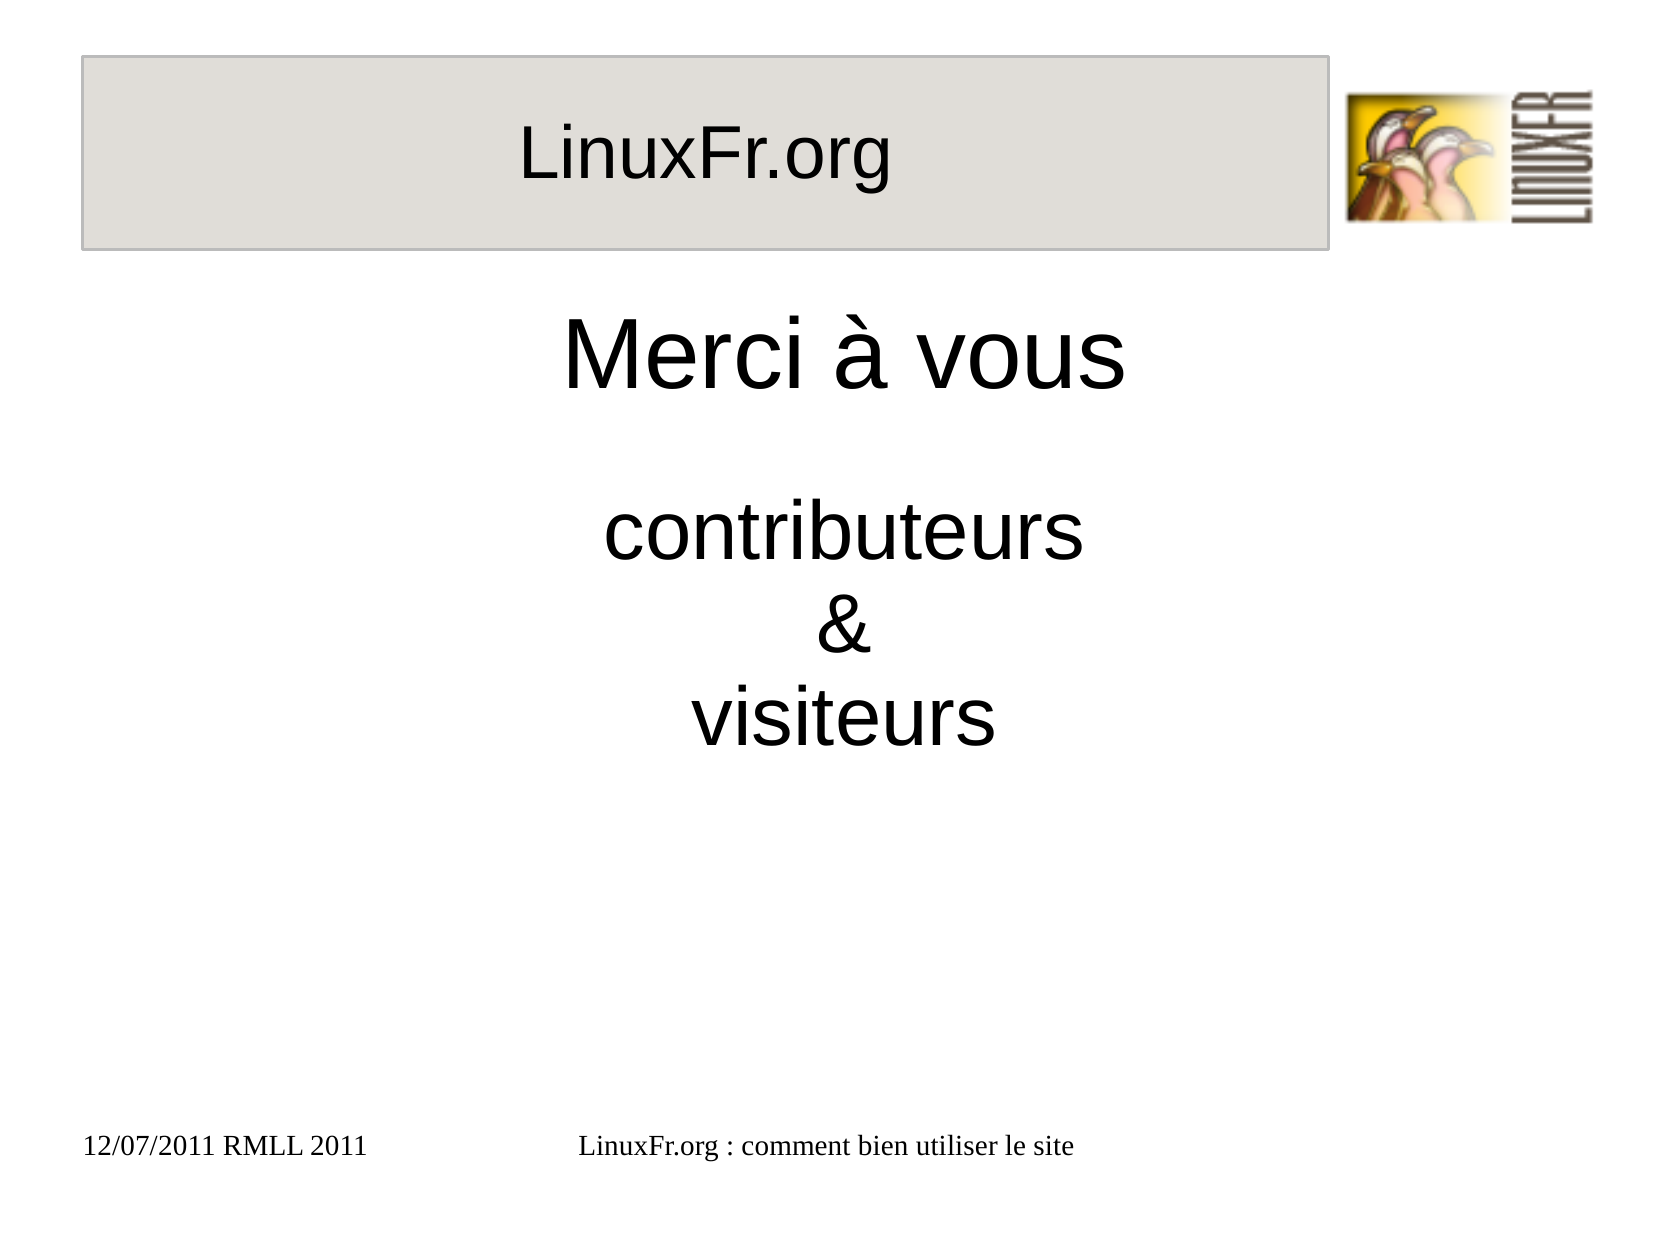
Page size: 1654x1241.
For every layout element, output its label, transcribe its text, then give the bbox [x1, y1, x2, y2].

picture [1341, 88, 1601, 229]
title LinuxFr.org [82, 56, 1329, 250]
subtitle Merci à vous contributeurs & visiteurs [82, 297, 1571, 1102]
